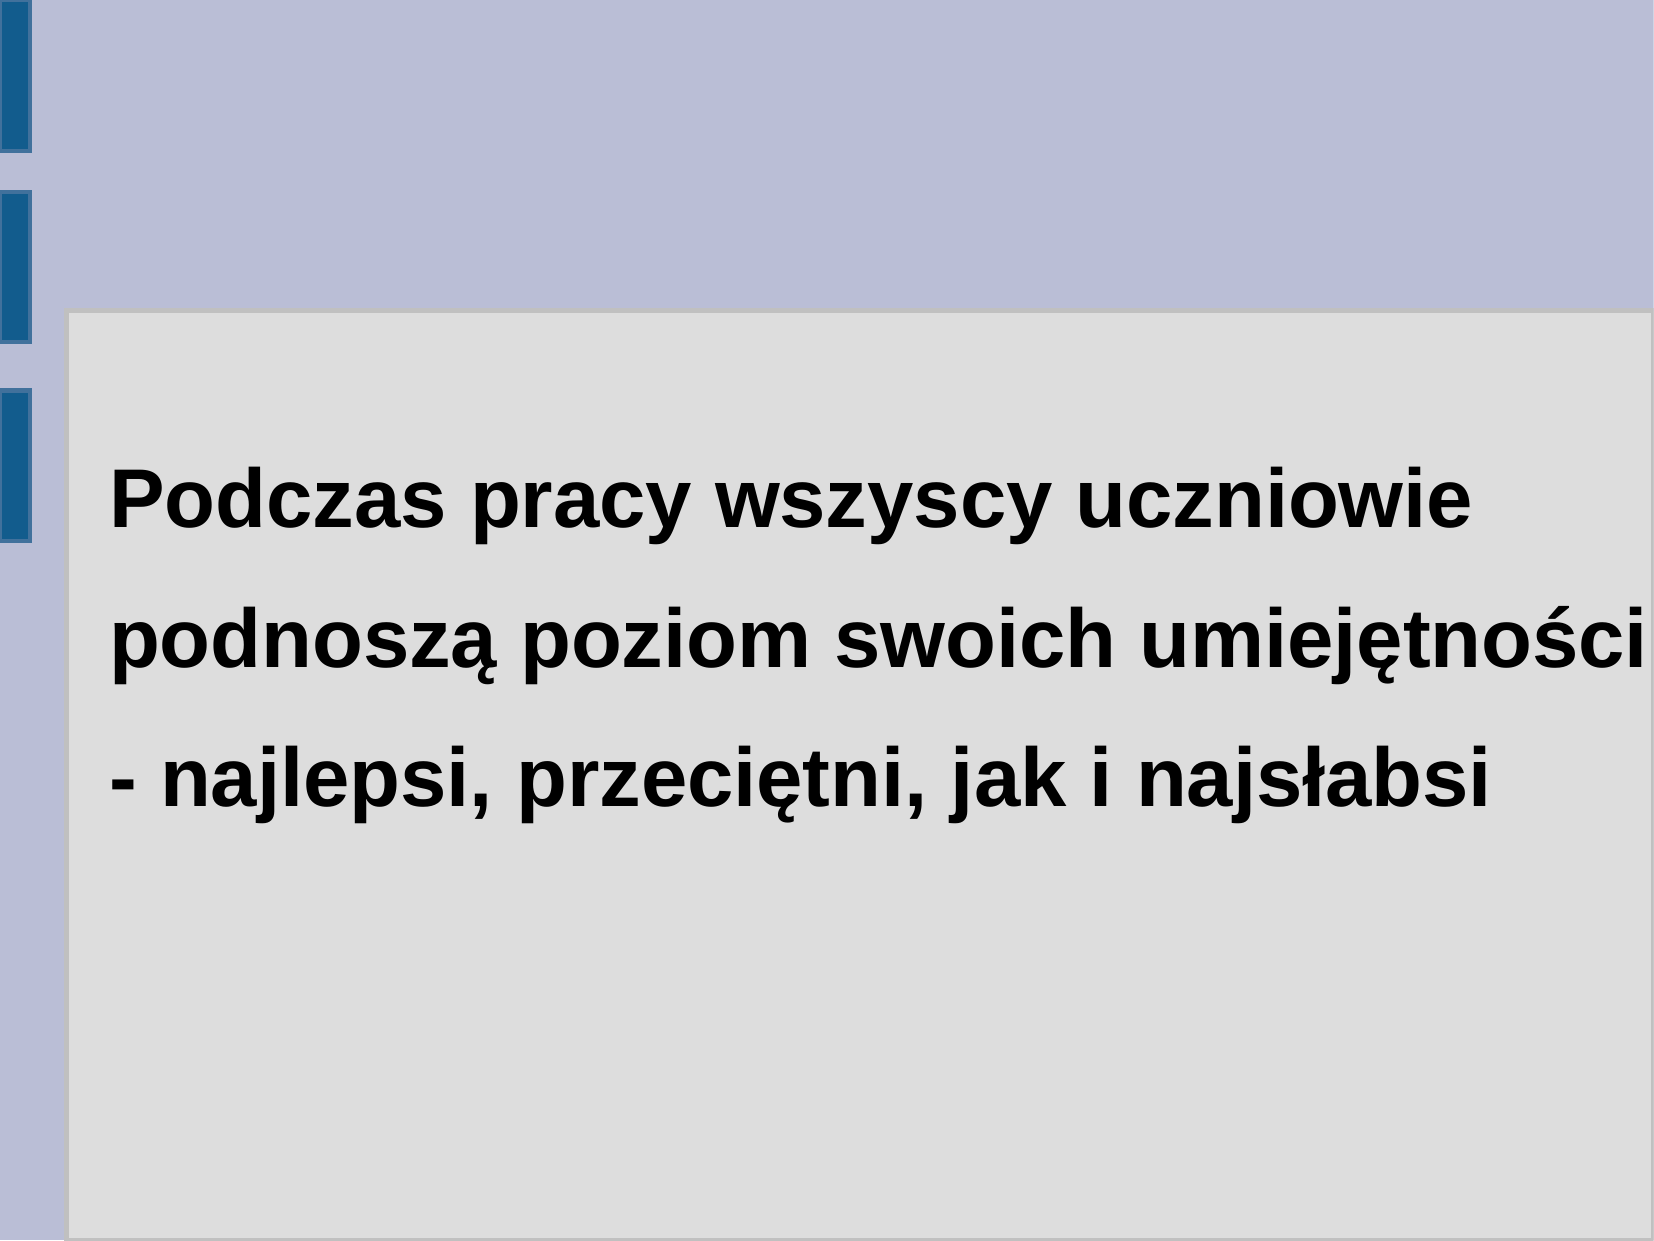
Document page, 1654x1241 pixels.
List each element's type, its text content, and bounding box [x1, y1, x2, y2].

text_box Podczas pracy wszyscy uczniowie podnoszą poziom swoich umiejętności - najlepsi, przeciętni, jak i najsłabsi [94, 398, 1654, 931]
